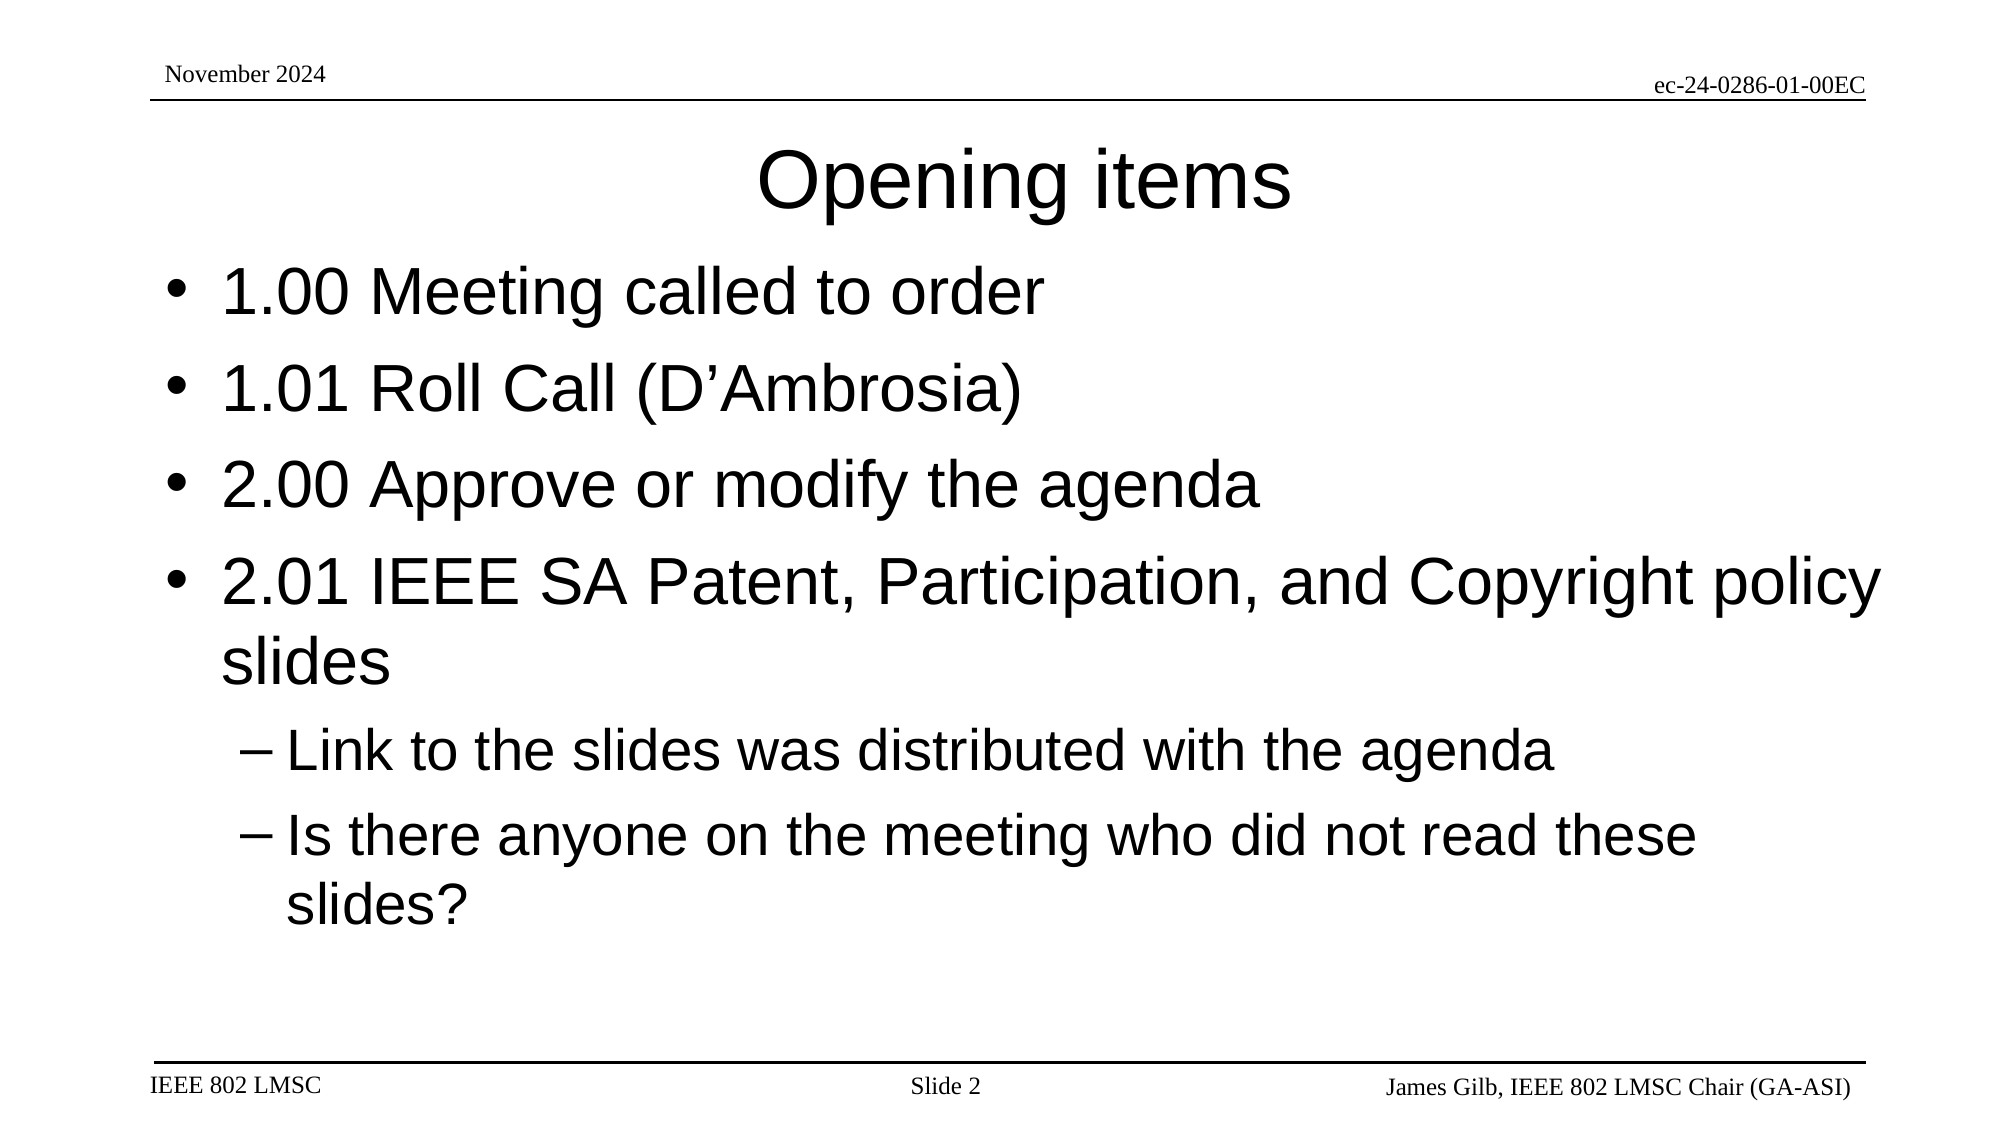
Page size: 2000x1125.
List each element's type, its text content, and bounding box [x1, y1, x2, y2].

list 1.00 Meeting called to order 1.01 Roll Call (D’Ambrosia) 2.00 Approve or modify the agenda 2.01 IEEE SA Patent, Participation, and Copyright policy slides Link to the slides was distributed with the agenda Is there anyone on the meeting who did not read these slides? [150, 239, 1900, 1051]
title Opening items [149, 112, 1900, 238]
